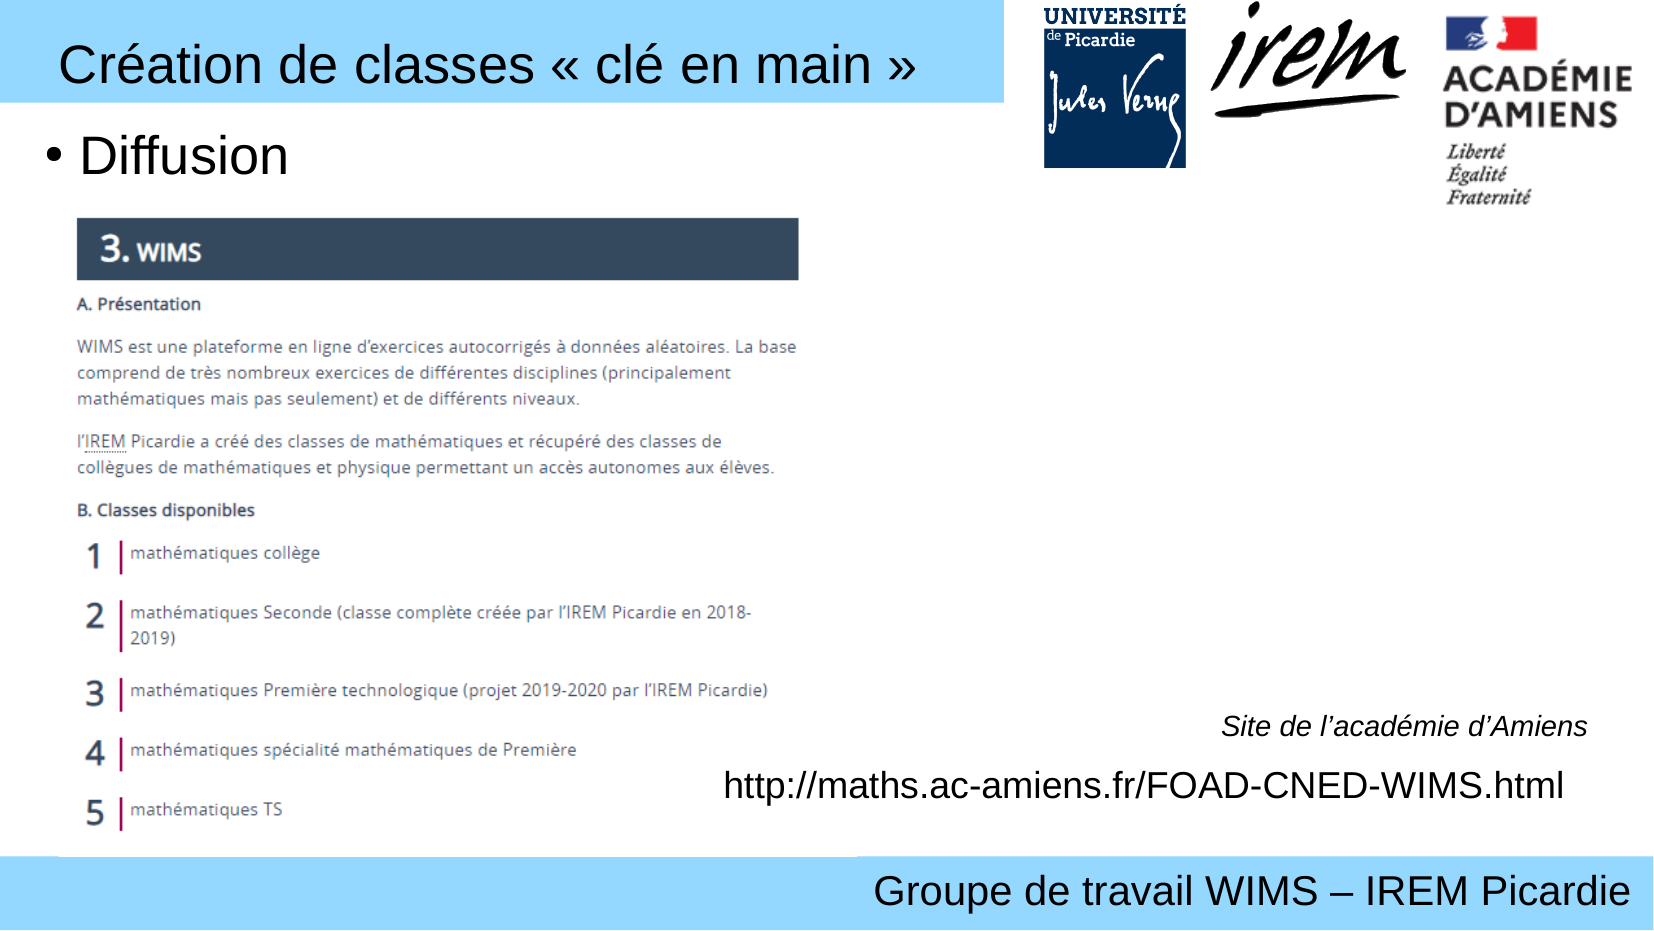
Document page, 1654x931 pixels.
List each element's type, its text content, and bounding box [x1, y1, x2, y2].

picture [1210, 0, 1407, 119]
text_box Site de l’académie d’Amiens [1206, 702, 1604, 757]
title Création de classes « clé en main » [0, 0, 1004, 103]
text_box http://maths.ac-amiens.fr/FOAD-CNED-WIMS.html [708, 757, 1654, 857]
text_box Diffusion [29, 118, 1152, 254]
picture [1423, 0, 1654, 222]
list Groupe de travail WIMS – IREM Picardie [0, 856, 1654, 931]
picture [1033, 0, 1195, 178]
picture [59, 200, 857, 857]
